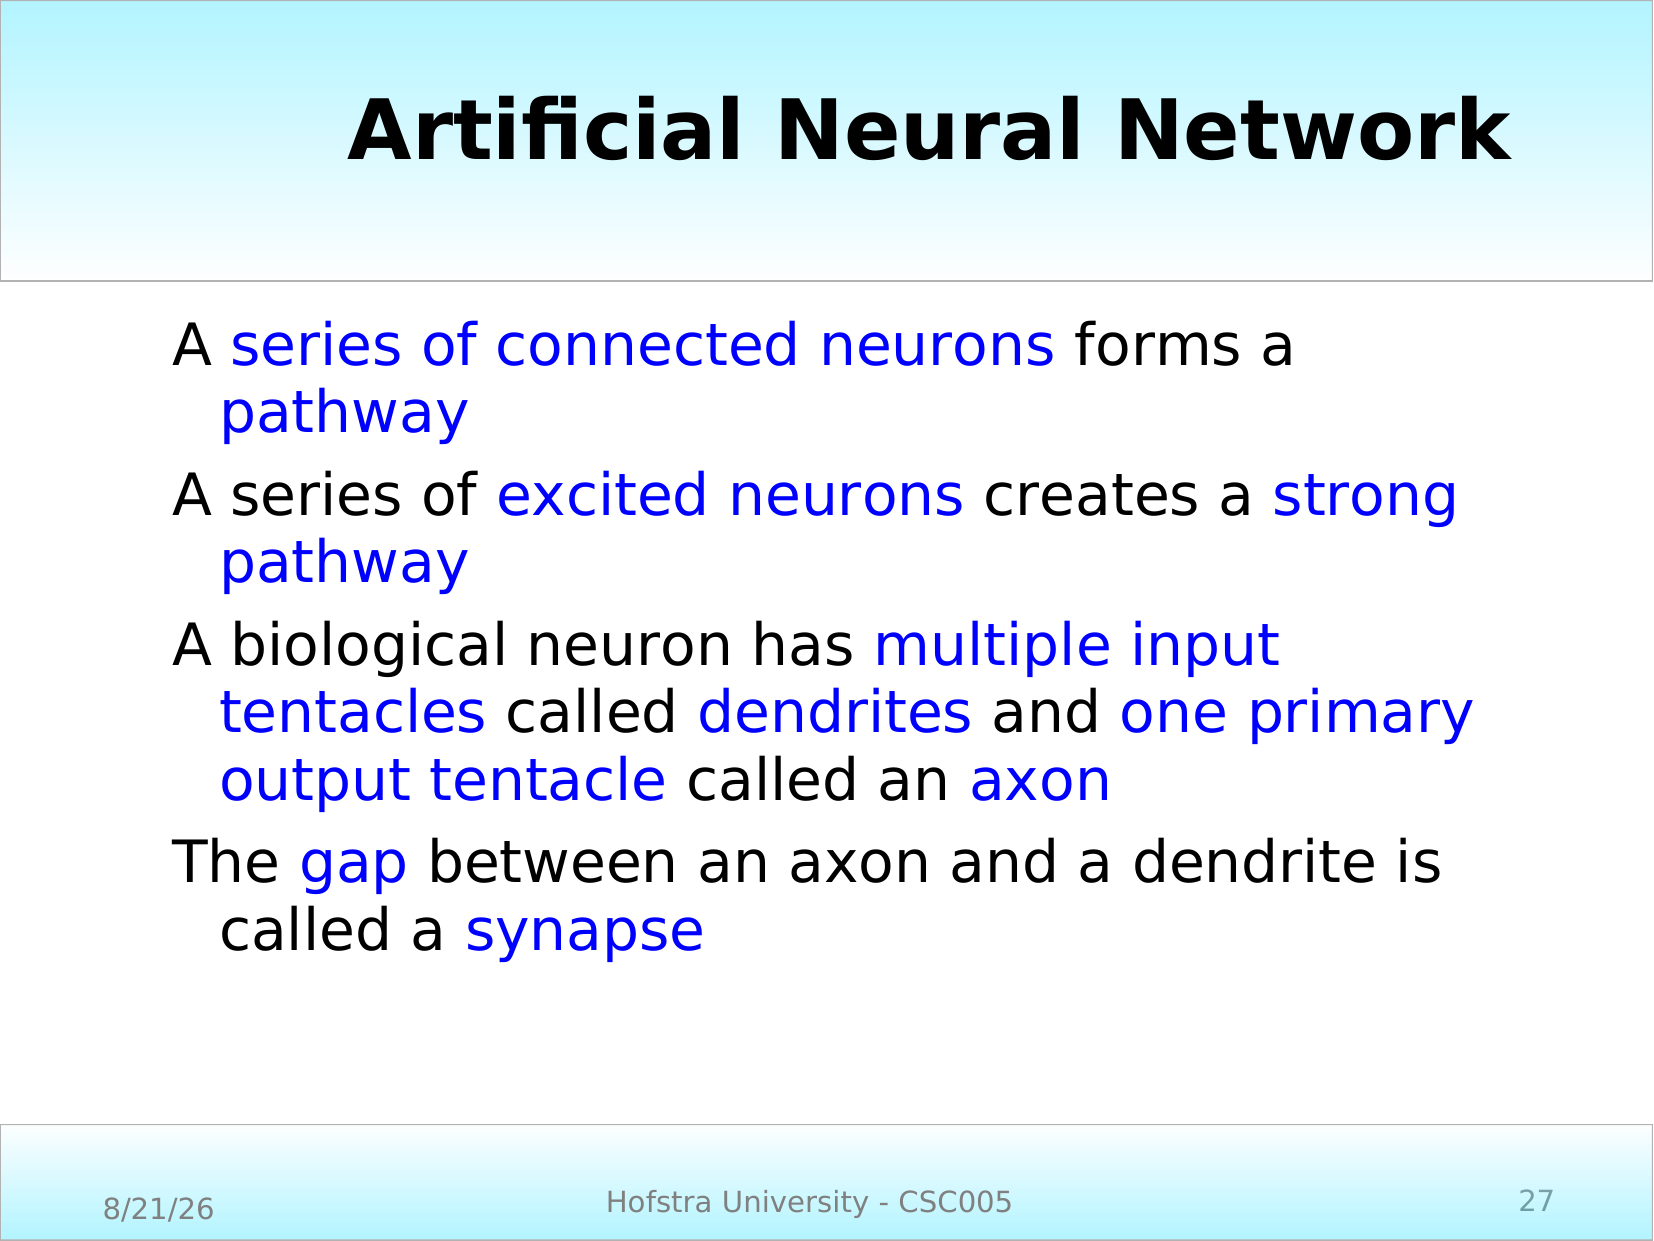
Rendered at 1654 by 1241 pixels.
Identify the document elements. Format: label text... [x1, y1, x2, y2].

title Artificial Neural Network [247, 27, 1612, 235]
list A series of connected neurons forms a pathway A series of excited neurons creates a strong pathway A biological neuron has multiple input tentacles called dendrites and one primary output tentacle called an axon The gap between an axon and a dendrite is called a synapse [82, 303, 1571, 1131]
